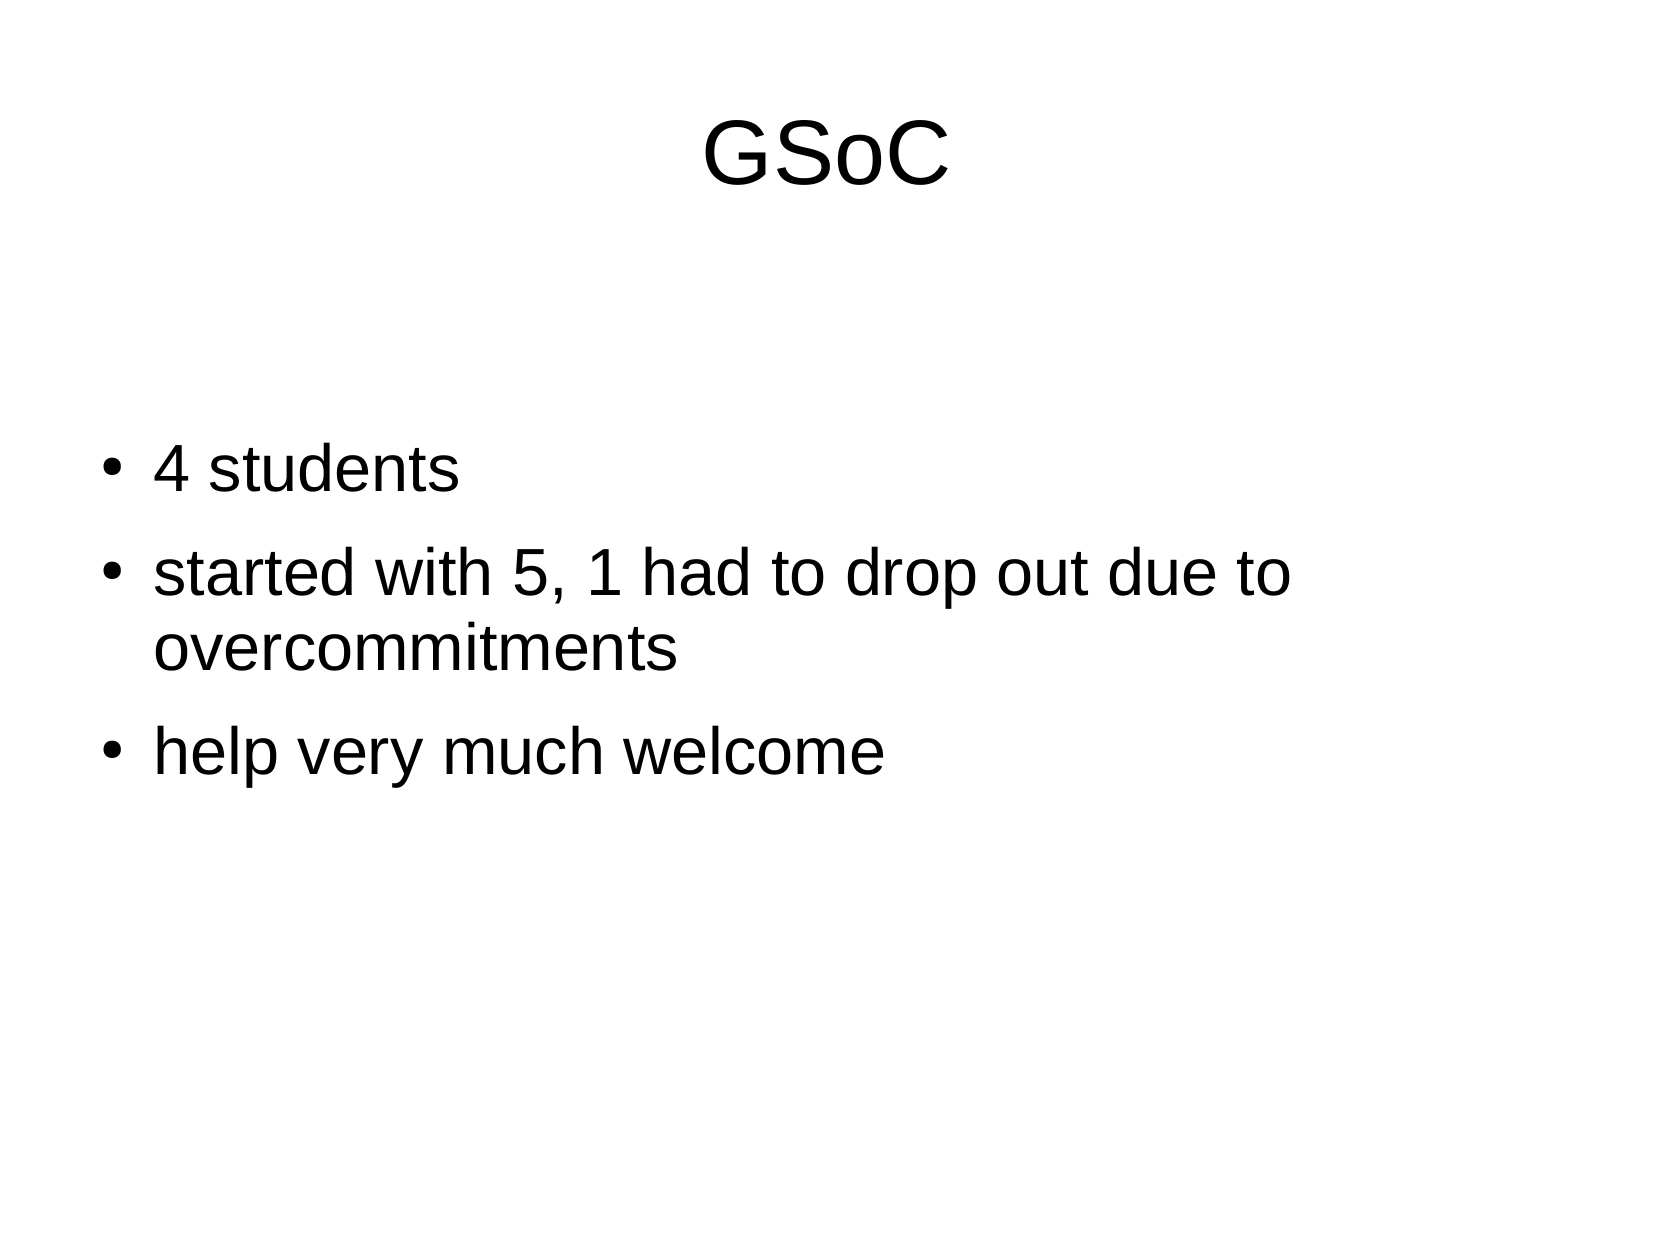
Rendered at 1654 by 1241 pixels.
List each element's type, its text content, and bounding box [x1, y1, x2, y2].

title GSoC [82, 49, 1571, 257]
list 4 students started with 5, 1 had to drop out due to overcommitments help very much welcome [82, 431, 1571, 1021]
